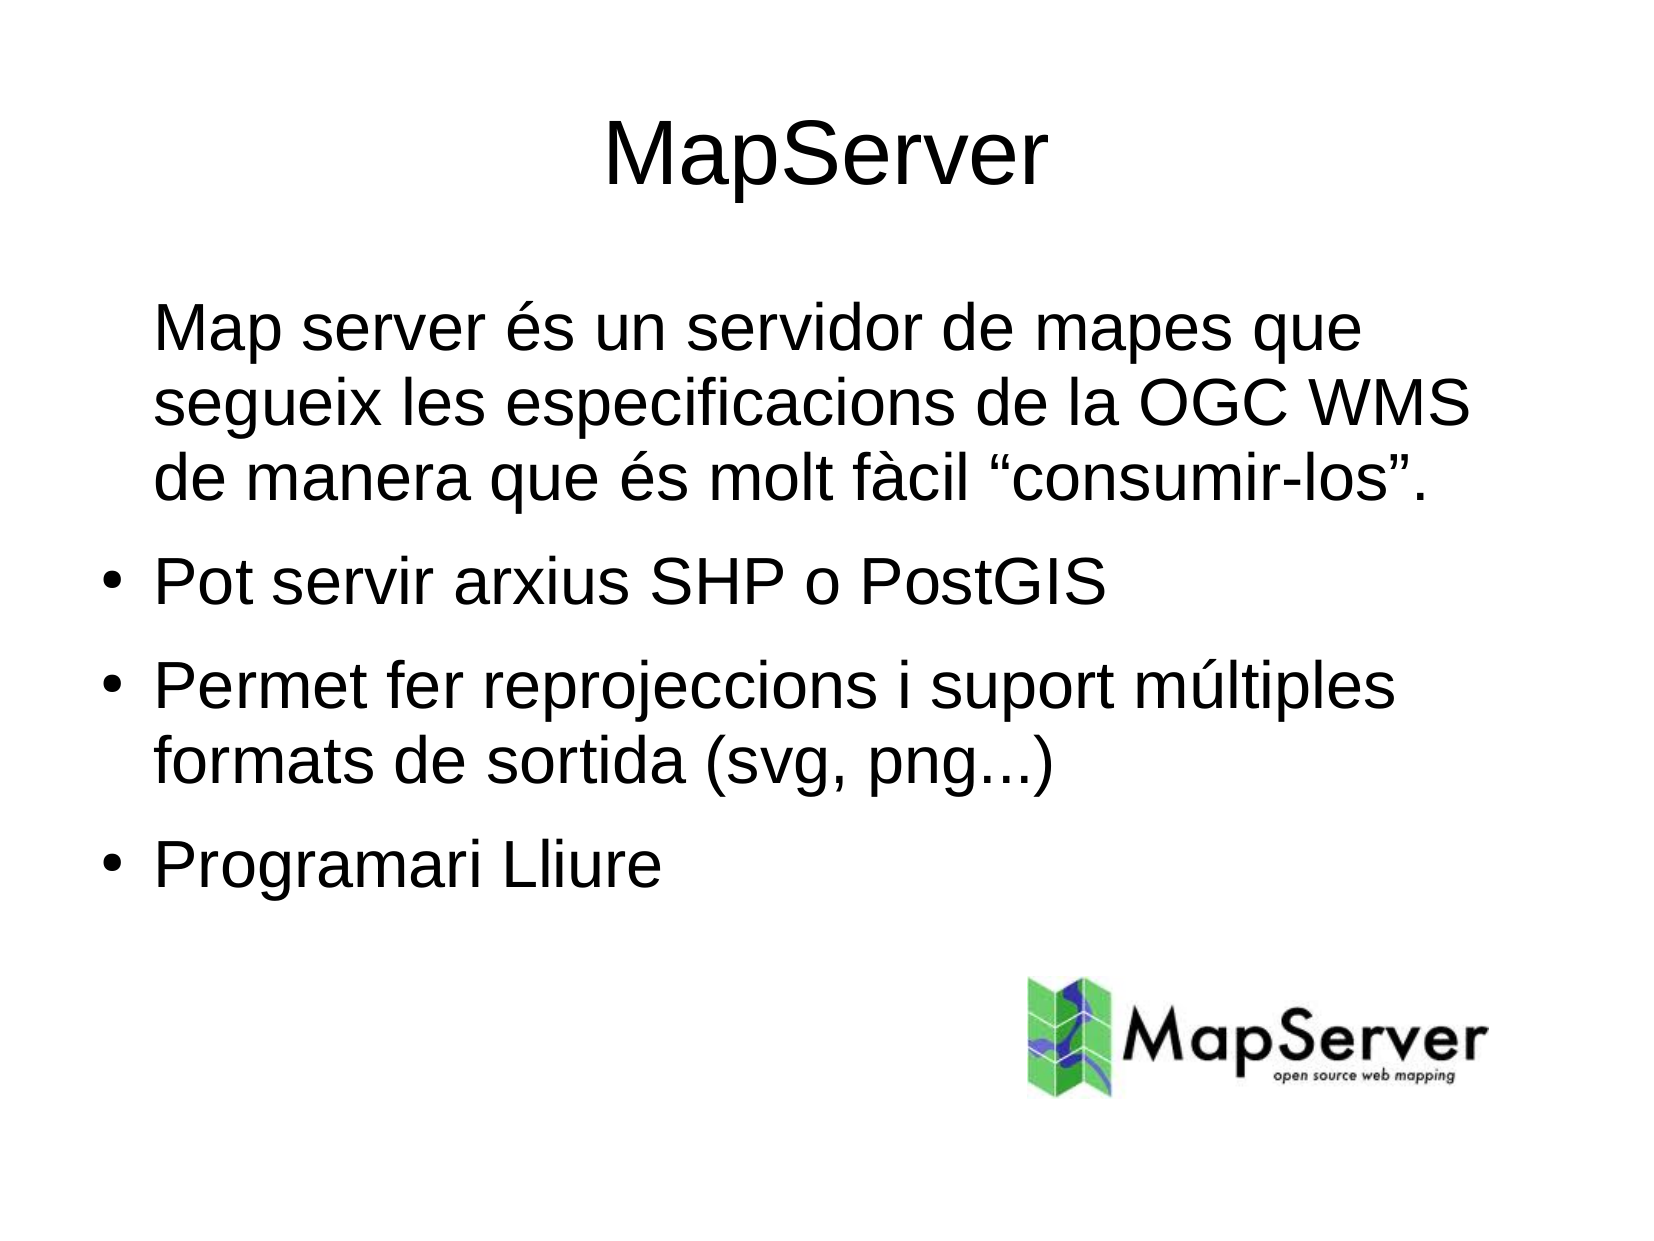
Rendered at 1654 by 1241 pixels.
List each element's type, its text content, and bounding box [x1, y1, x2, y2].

list Map server és un servidor de mapes que segueix les especificacions de la OGC WMS de manera que és molt fàcil “consumir-los”. Pot servir arxius SHP o PostGIS Permet fer reprojeccions i suport múltiples formats de sortida (svg, png...) Programari Lliure [82, 290, 1538, 1010]
title MapServer [82, 49, 1571, 257]
picture [1027, 976, 1489, 1099]
